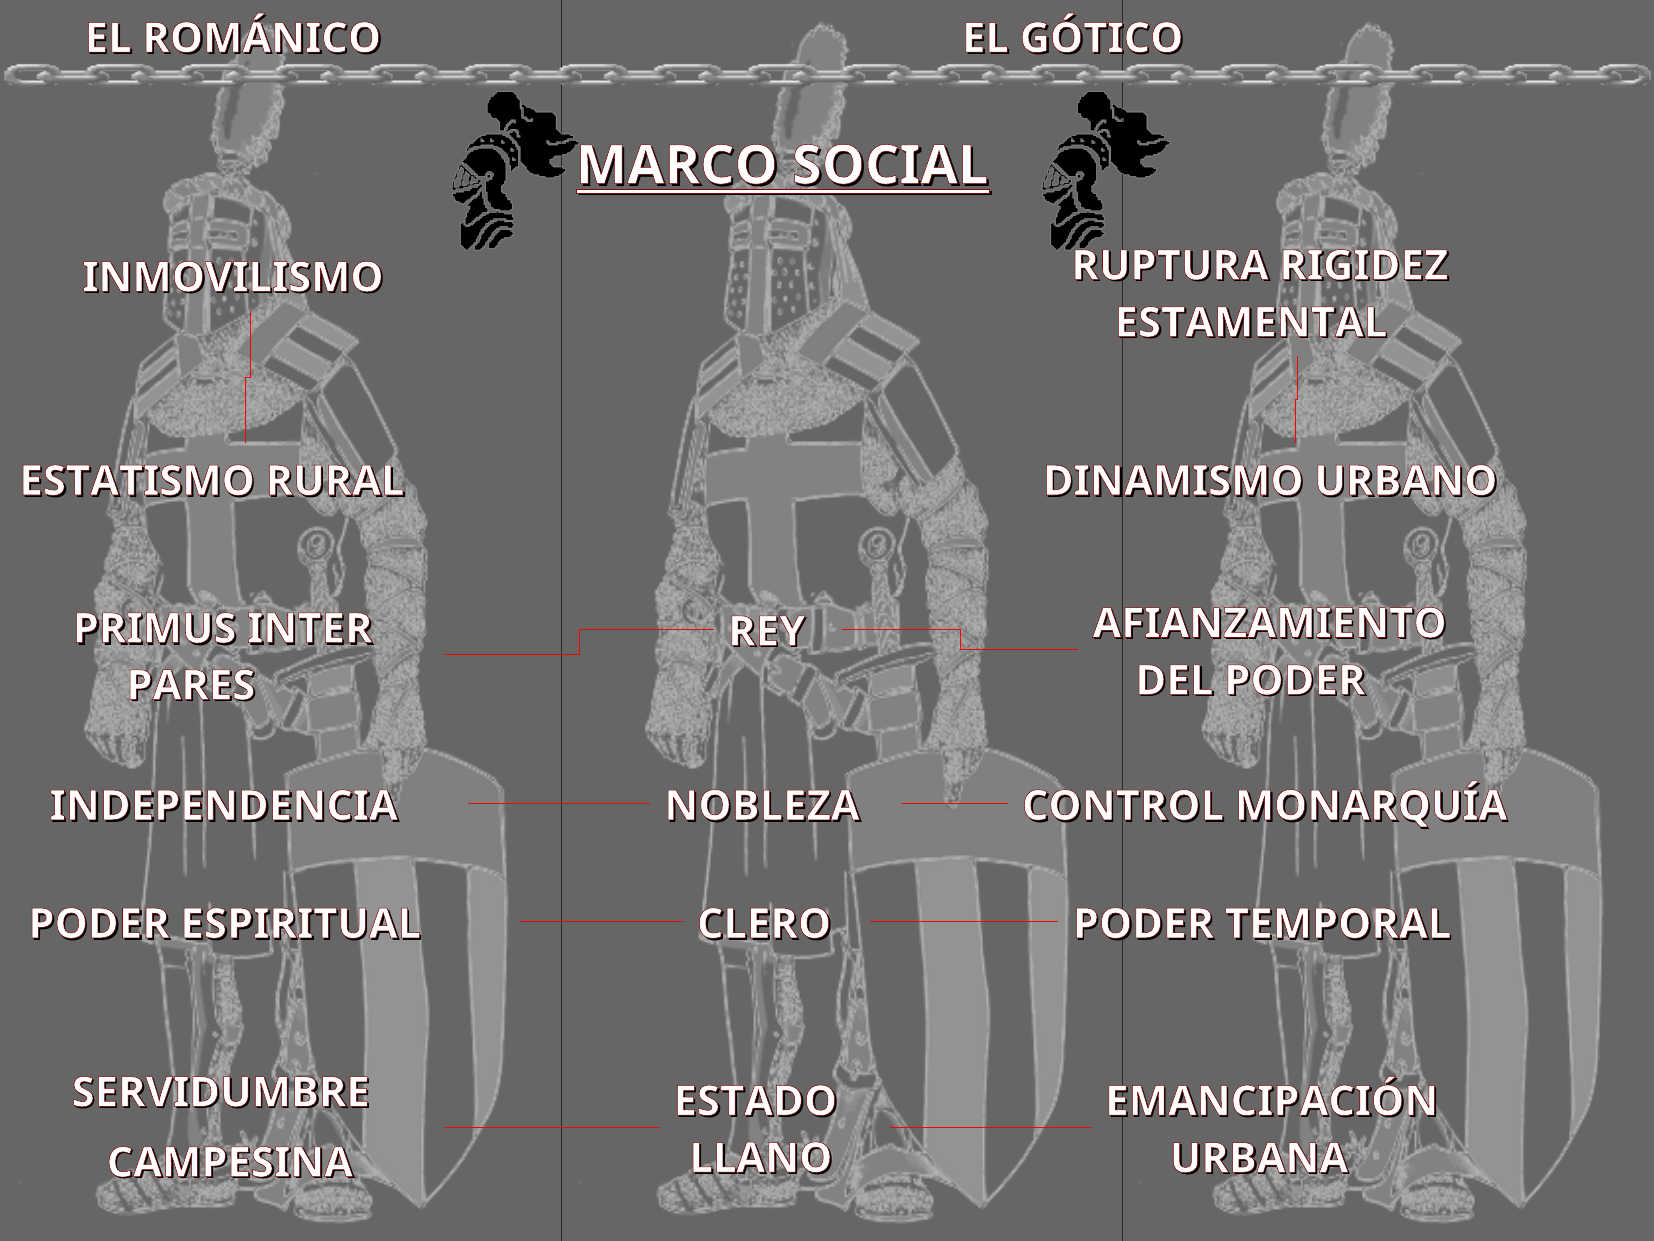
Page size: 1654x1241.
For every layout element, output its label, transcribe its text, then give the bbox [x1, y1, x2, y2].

text_box INMOVILISMO [67, 239, 434, 303]
text_box ESTADO LLANO [658, 1062, 891, 1176]
text_box EL ROMÁNICO EL GÓTICO [69, 0, 1432, 58]
text_box PODER TEMPORAL [1057, 885, 1542, 950]
text_box NOBLEZA [649, 767, 903, 832]
text_box INDEPENDENCIA [34, 767, 469, 832]
text_box MARCO SOCIAL [591, 118, 999, 197]
picture [0, 0, 1654, 1241]
text_box DINAMISMO URBANO [1027, 442, 1563, 507]
text_box SERVIDUMBRE CAMPESINA [56, 1054, 446, 1182]
text_box EMANCIPACIÓN URBANA [1090, 1063, 1494, 1176]
text_box CONTROL MONARQUÍA [1007, 767, 1572, 832]
text_box AFIANZAMIENTO DEL PODER [1077, 585, 1510, 698]
text_box PODER ESPIRITUAL [13, 885, 521, 950]
text_box RUPTURA RIGIDEZ ESTAMENTAL [1056, 227, 1540, 340]
text_box CLERO [682, 885, 871, 950]
text_box ESTATISMO RURAL [4, 442, 487, 507]
text_box REY [713, 593, 843, 658]
text_box PRIMUS INTER PARES [57, 590, 446, 703]
